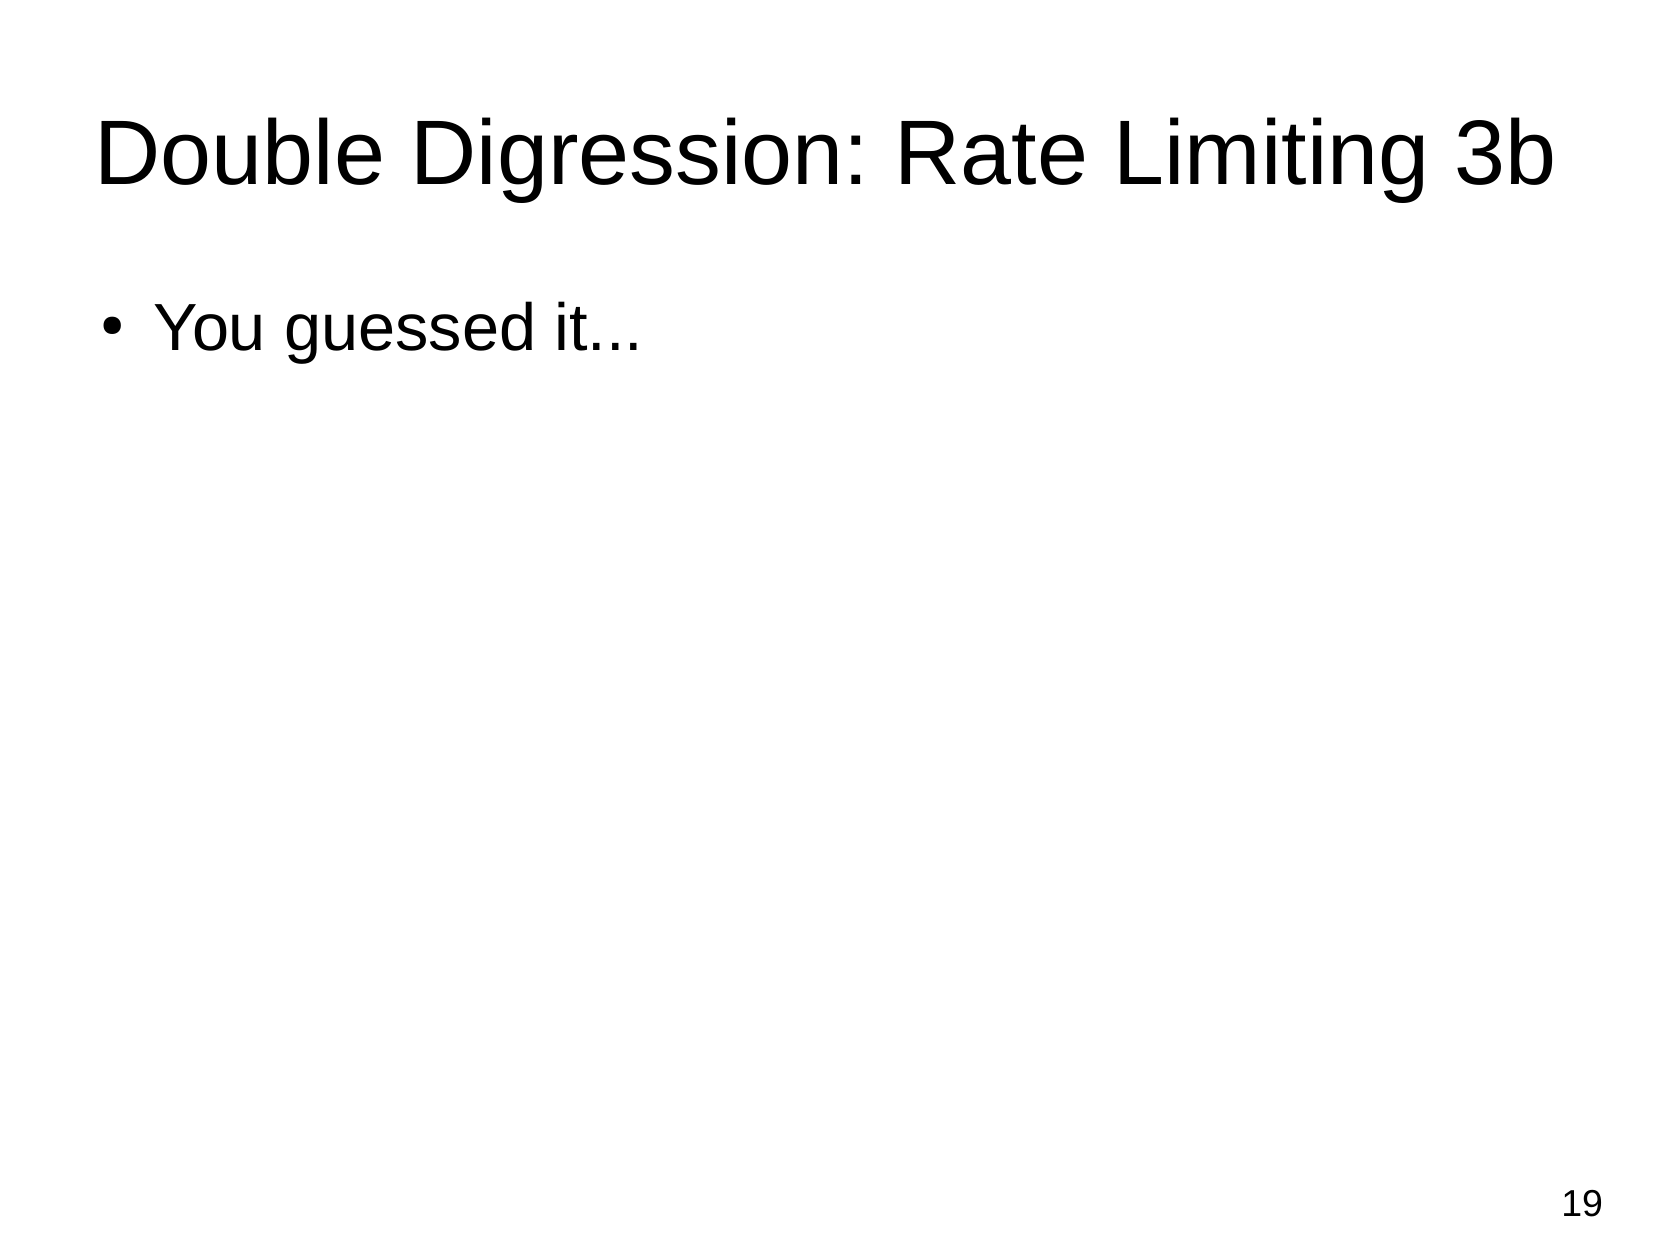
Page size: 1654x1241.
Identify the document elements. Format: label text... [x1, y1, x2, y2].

text_box 19 [1546, 1174, 1619, 1232]
title Double Digression: Rate Limiting 3b [82, 49, 1571, 257]
list You guessed it... [82, 290, 1571, 1109]
